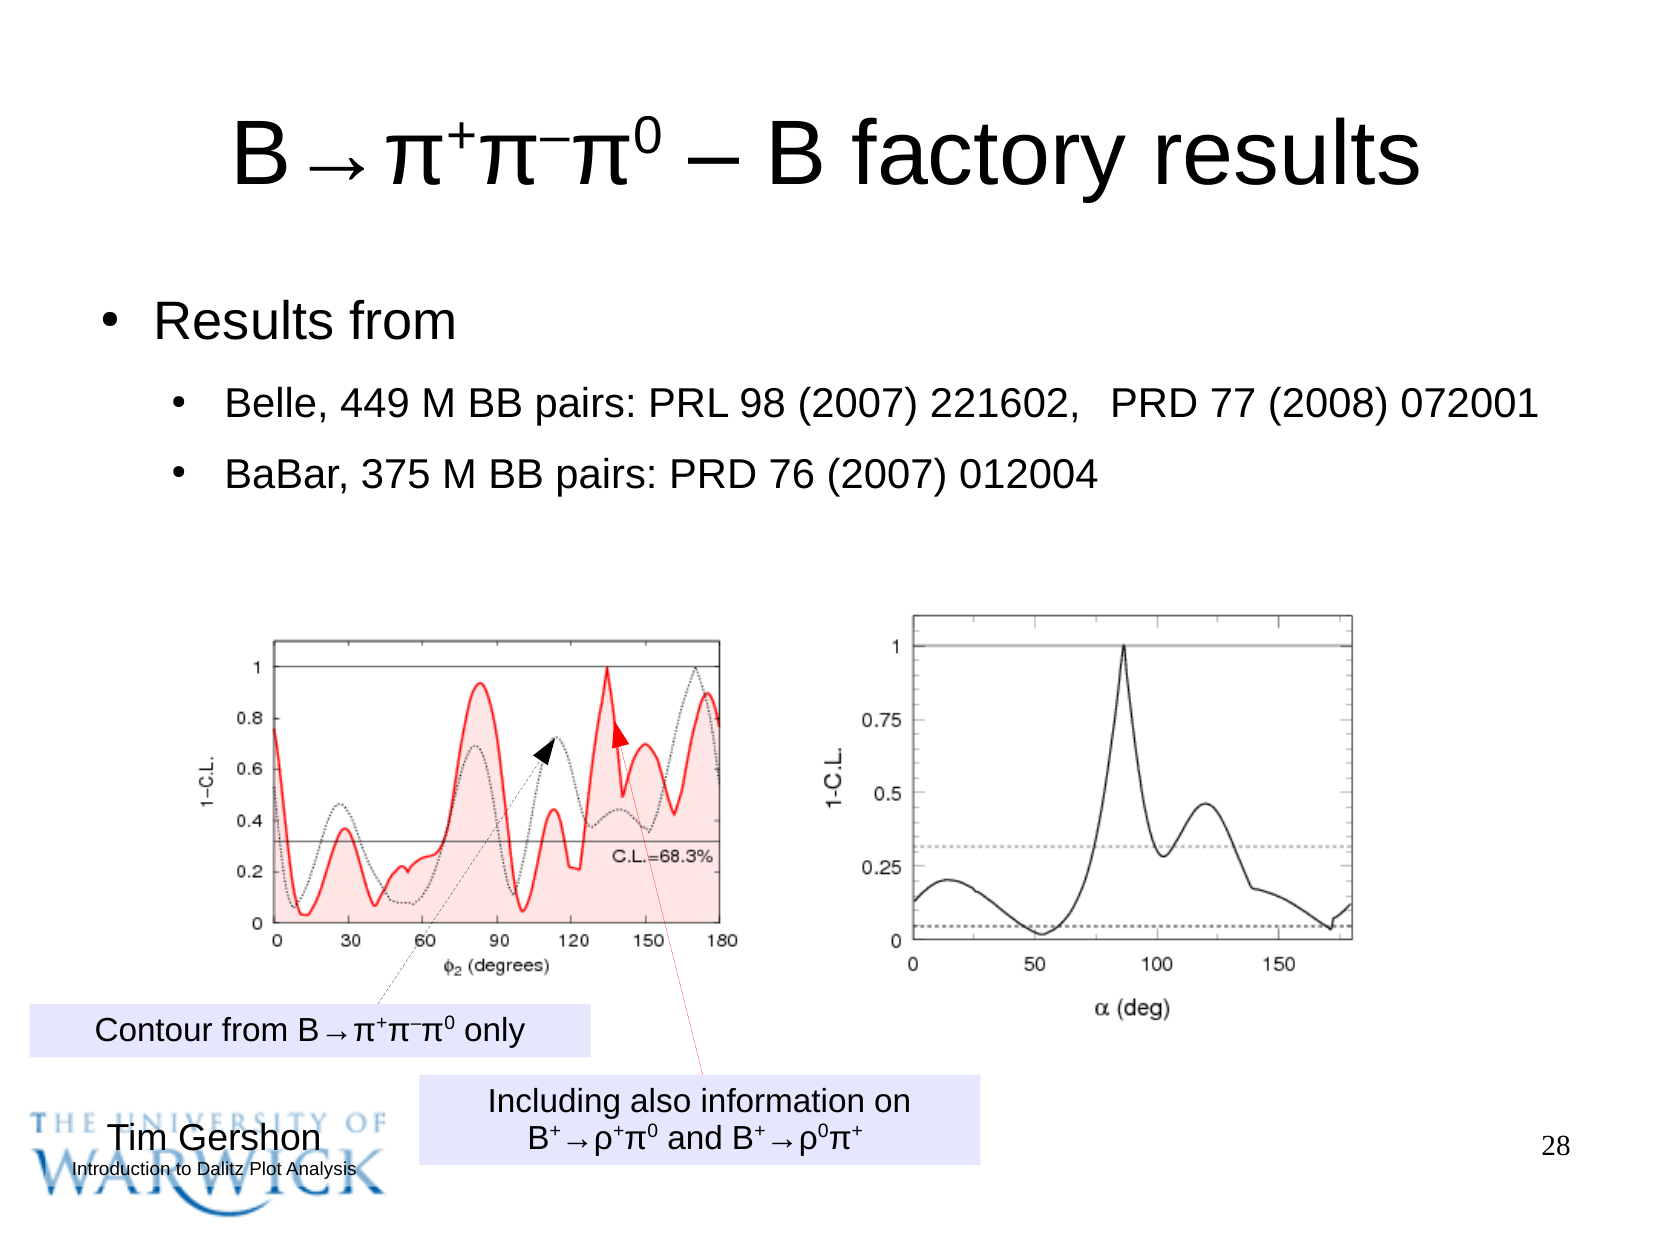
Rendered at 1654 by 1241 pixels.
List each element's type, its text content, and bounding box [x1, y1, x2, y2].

picture [803, 586, 1390, 1034]
text_box Contour from B→π+π–π0 only [29, 1003, 591, 1058]
list Results from Belle, 449 M BB pairs: PRL 98 (2007) 221602, PRD 77 (2008) 072001 BaBar, 375 M BB pairs: PRD 76 (2007) 012004 [82, 1002, 702, 1094]
text_box Tim Gershon Introduction to Dalitz Plot Analysis [45, 1108, 383, 1187]
text_box Including also information on B+→ρ+π0 and B+→ρ0π+ [419, 1074, 981, 1165]
title B→π+π–π0 – B factory results [82, 56, 1571, 250]
picture [158, 620, 768, 1002]
list Results from Belle, 449 M BB pairs: PRL 98 (2007) 221602, PRD 77 (2008) 072001 BaBar, 375 M BB pairs: PRD 76 (2007) 012004 [82, 290, 1571, 1094]
picture [19, 1106, 406, 1232]
